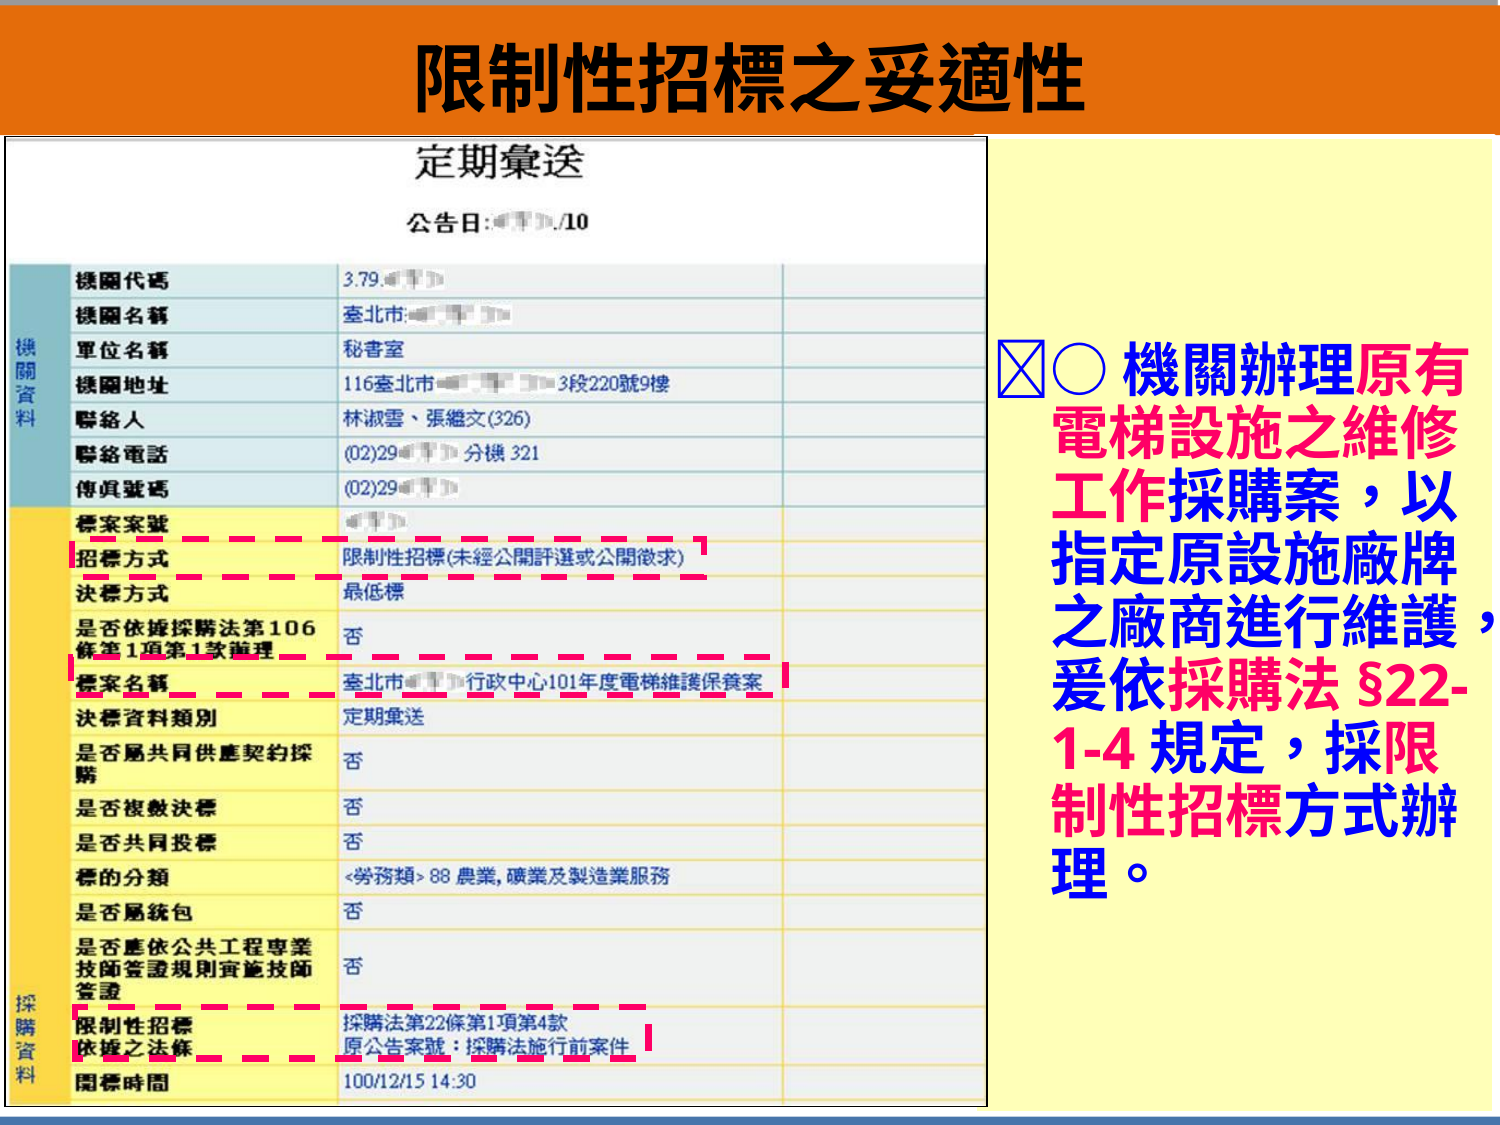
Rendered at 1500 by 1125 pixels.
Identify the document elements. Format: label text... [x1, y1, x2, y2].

text_box [0, 1116, 1500, 1125]
text_box ○機關辦理原有電梯設施之維修工作採購案，以指定原設施廠牌之廠商進行維護，爰依採購法§22-1-4規定，採限制性招標方式辦理。 [974, 136, 1495, 1114]
picture [5, 137, 987, 1106]
text_box 限制性招標之妥適性 [0, 5, 1500, 136]
